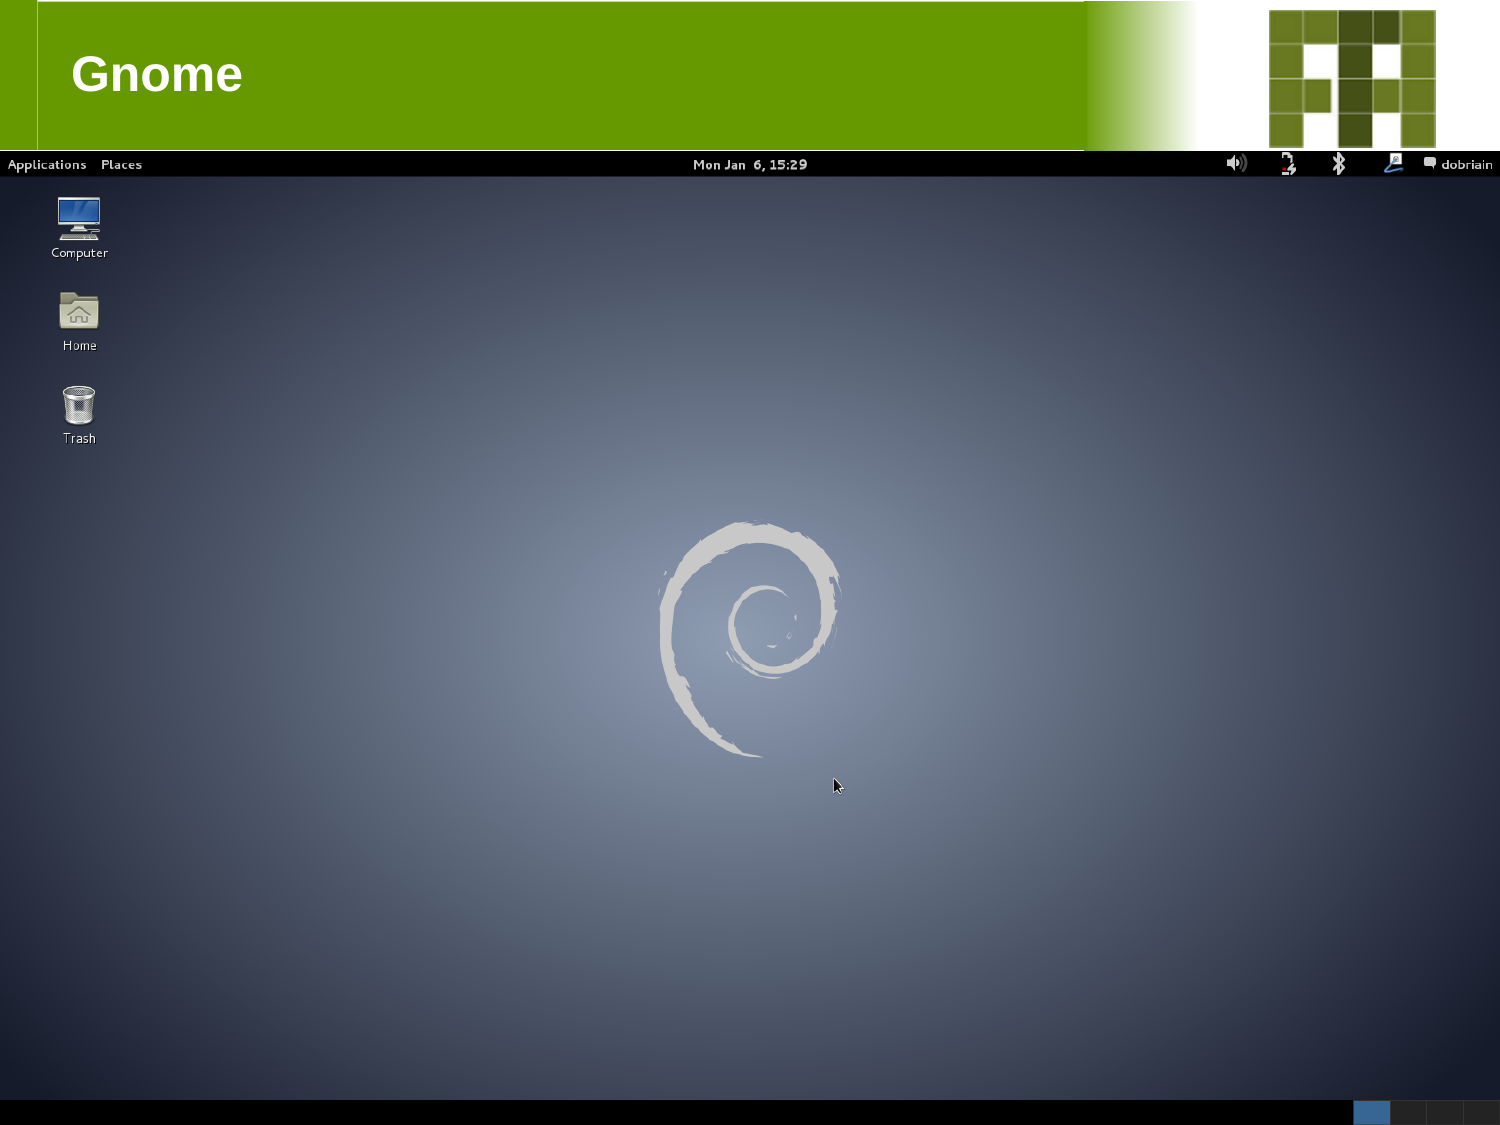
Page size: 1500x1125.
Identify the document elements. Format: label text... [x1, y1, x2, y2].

picture [0, 151, 1500, 1125]
picture [1269, 10, 1436, 148]
title Gnome [56, 1, 1107, 151]
